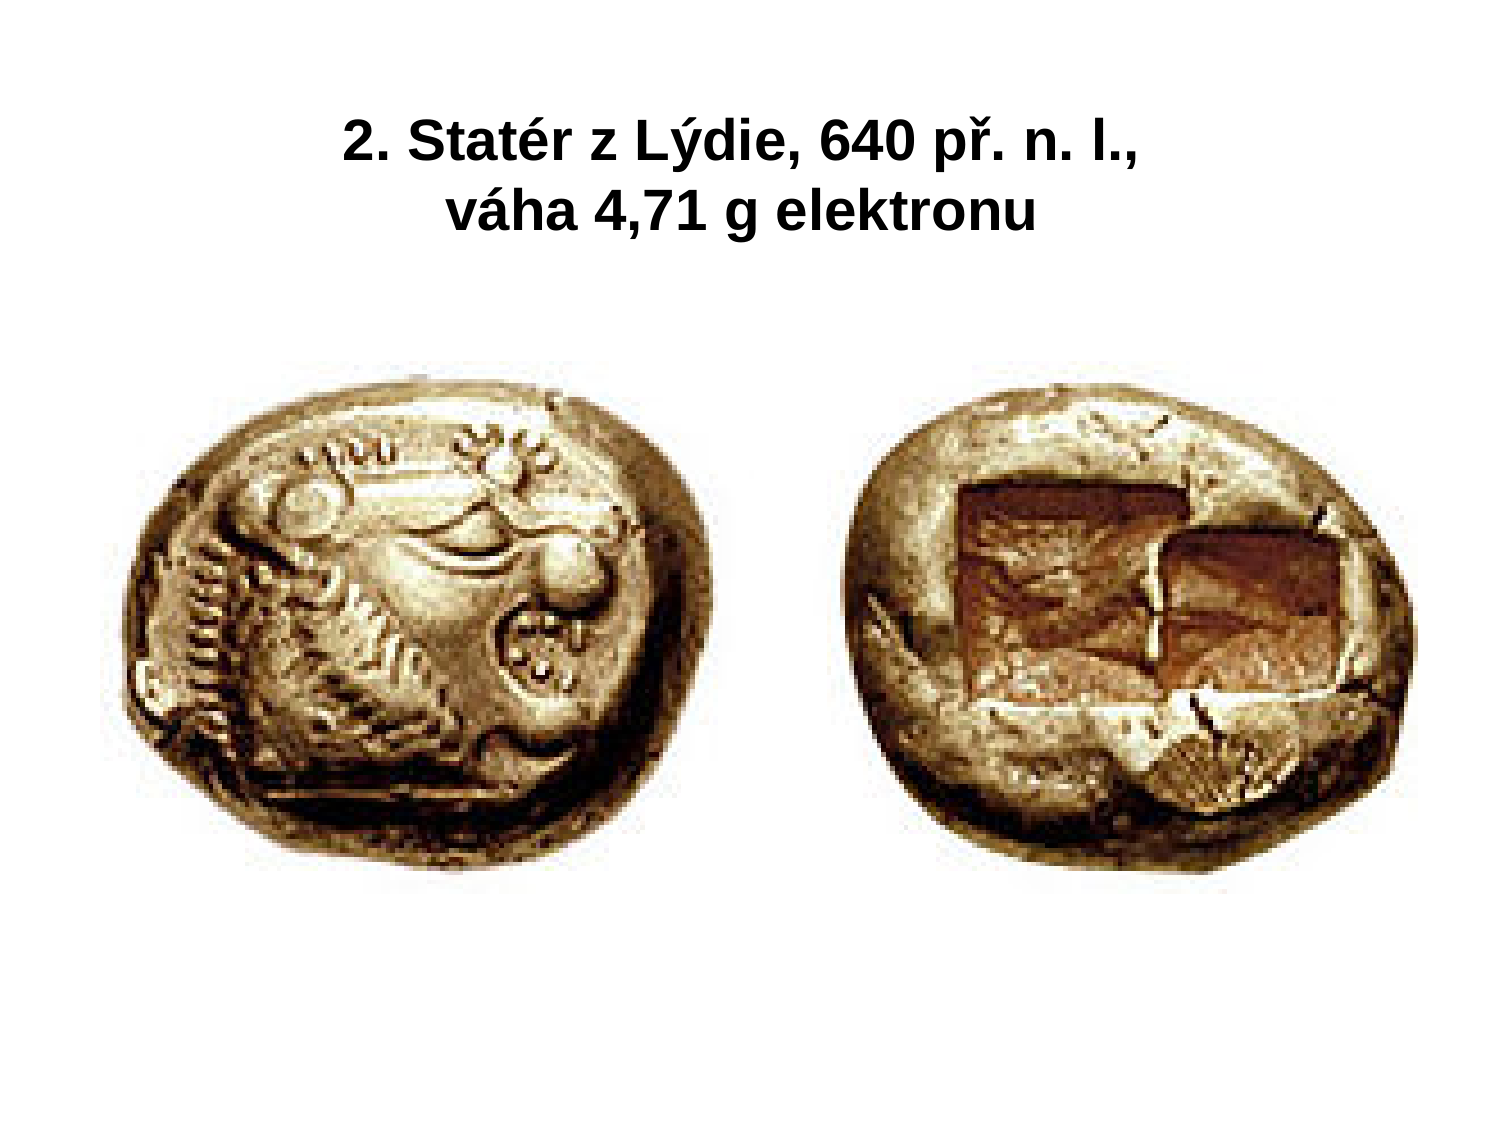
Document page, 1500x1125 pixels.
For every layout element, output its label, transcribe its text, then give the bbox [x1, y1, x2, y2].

text_box [100, 361, 1418, 894]
title 2. Statér z Lýdie, 640 př. n. l., váha 4,71 g elektronu [41, 24, 1459, 250]
